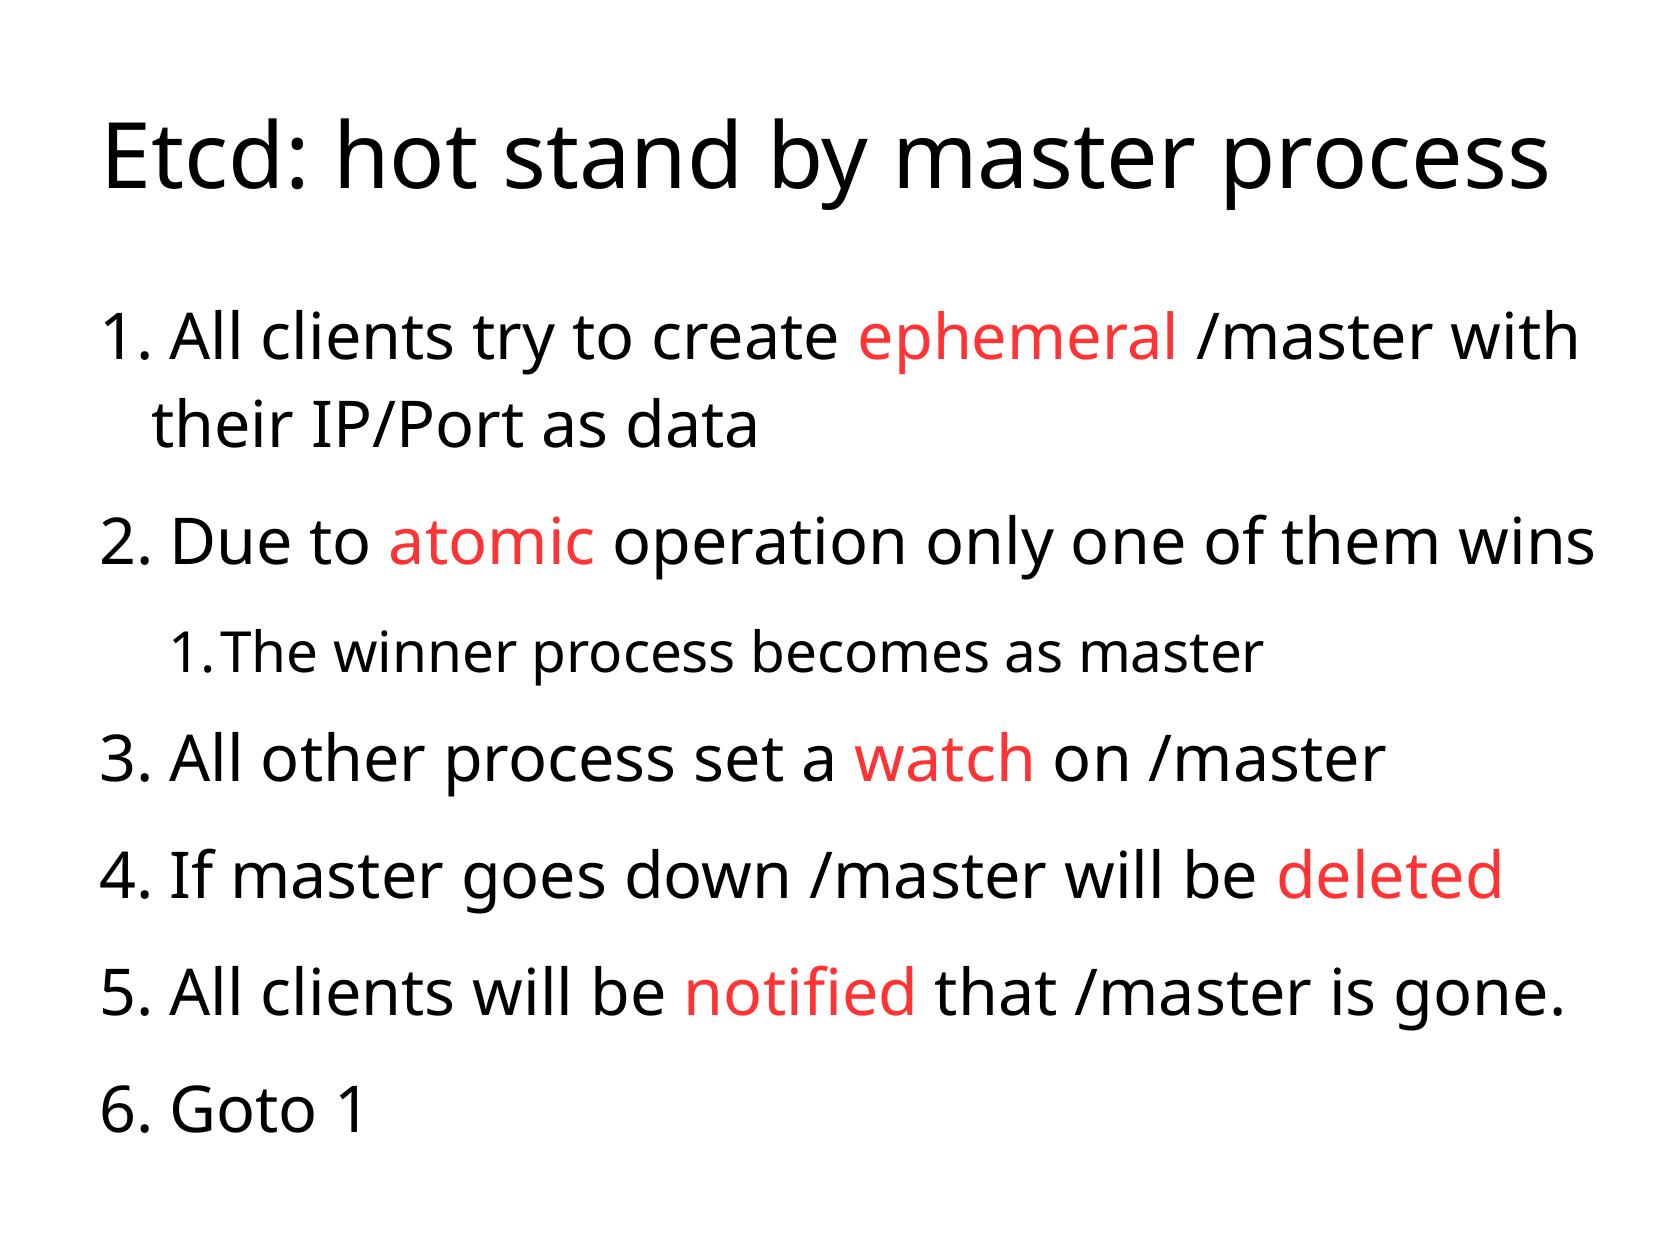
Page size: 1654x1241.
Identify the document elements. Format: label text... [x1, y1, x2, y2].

title Etcd: hot stand by master process [82, 49, 1571, 257]
list All clients try to create ephemeral /master with their IP/Port as data Due to atomic operation only one of them wins The winner process becomes as master All other process set a watch on /master If master goes down /master will be deleted All clients will be notified that /master is gone. Goto 1 [82, 290, 1600, 1200]
